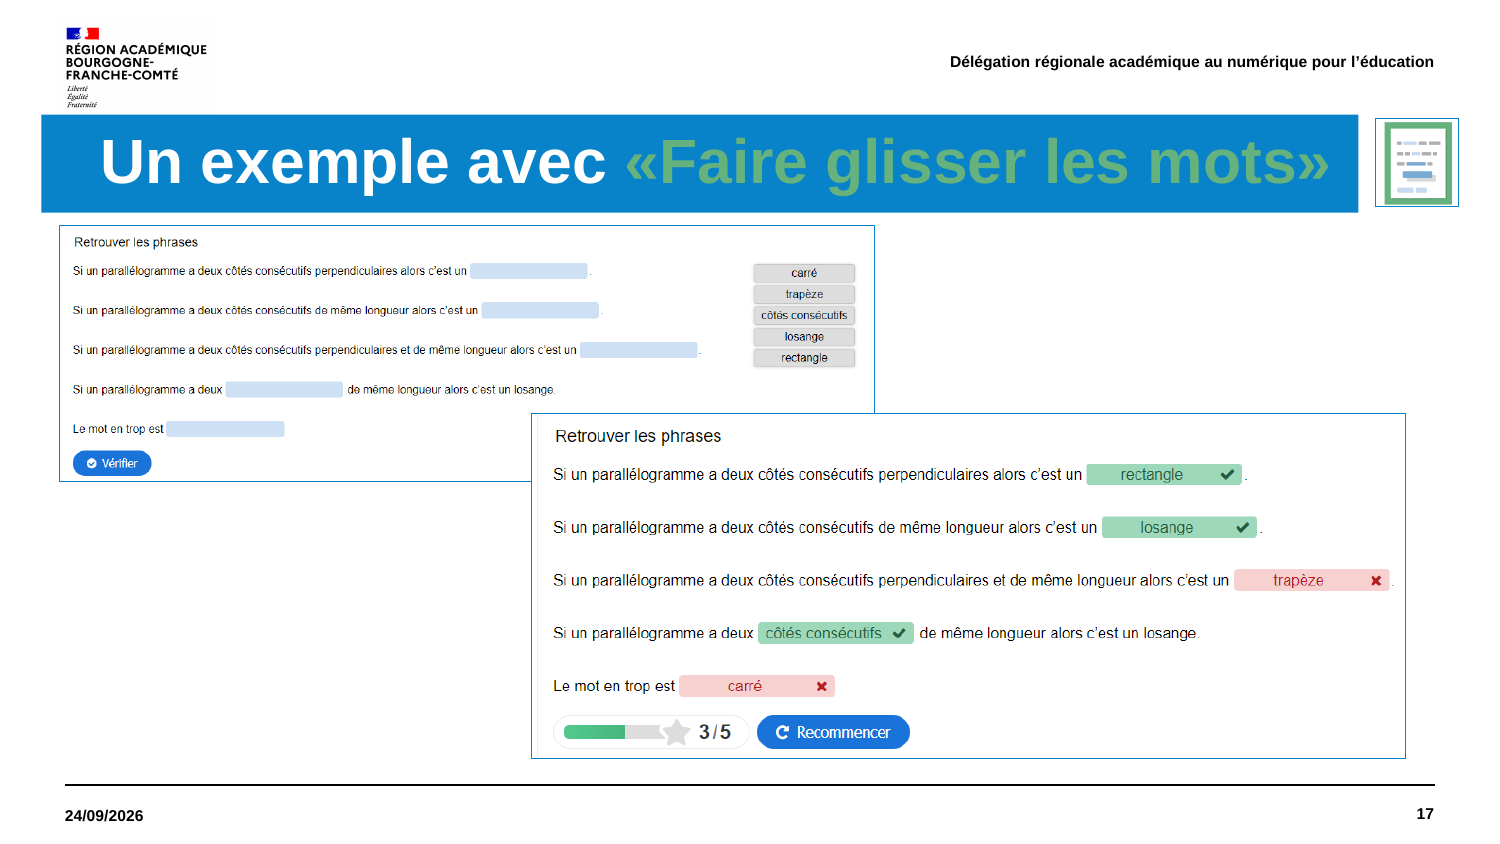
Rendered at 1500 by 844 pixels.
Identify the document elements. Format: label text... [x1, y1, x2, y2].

picture [1375, 118, 1459, 207]
text_box 03/02/2022 [64, 787, 245, 843]
picture [55, 16, 218, 114]
text_box Délégation régionale académique au numérique pour l’éducation [944, 32, 1435, 91]
text_box Un exemple avec «Faire glisser les mots» [41, 114, 1359, 213]
text_box <numéro> [1213, 784, 1435, 843]
picture [59, 225, 1406, 759]
